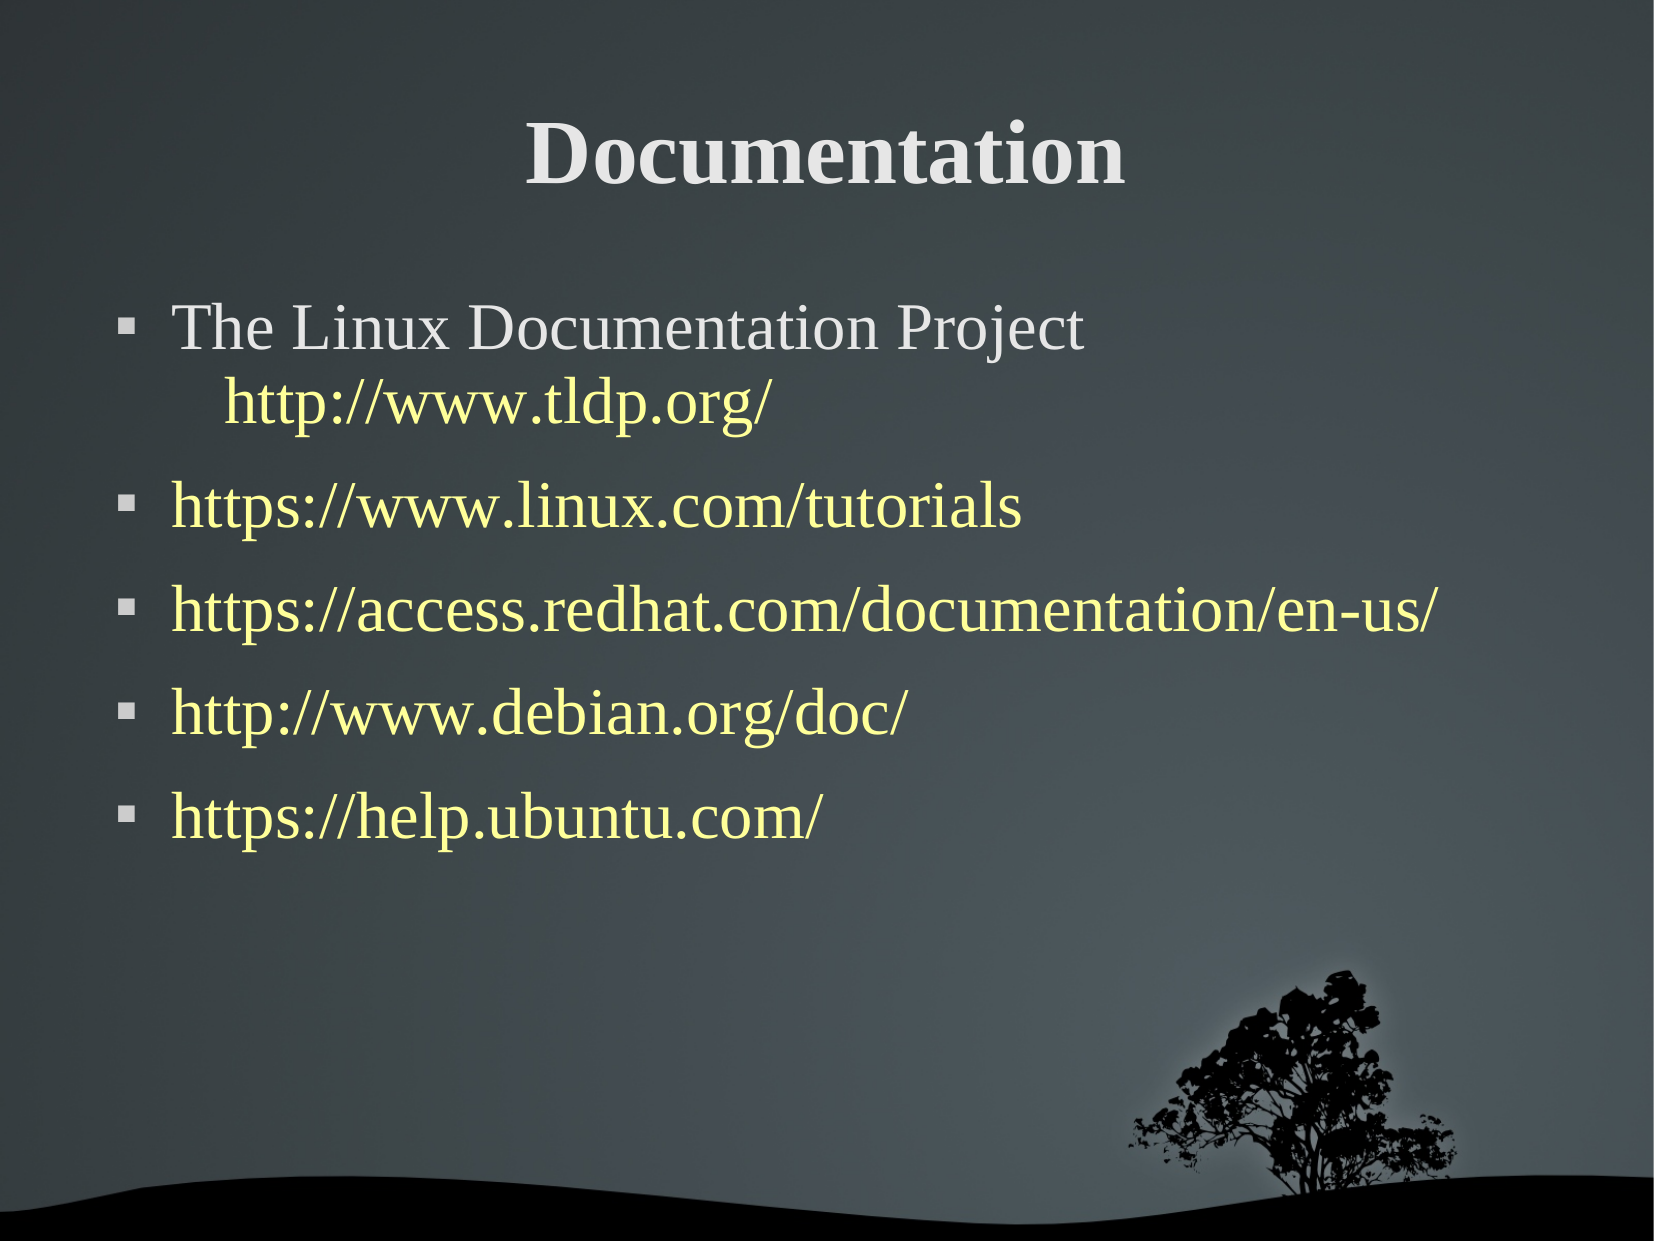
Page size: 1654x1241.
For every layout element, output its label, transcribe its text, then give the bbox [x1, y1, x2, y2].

title Documentation [82, 49, 1571, 257]
picture [0, 0, 1654, 1241]
list The Linux Documentation Project http://www.tldp.org/ https://www.linux.com/tutorials https://access.redhat.com/documentation/en-us/ http://www.debian.org/doc/ https://help.ubuntu.com/ [82, 290, 1571, 1109]
